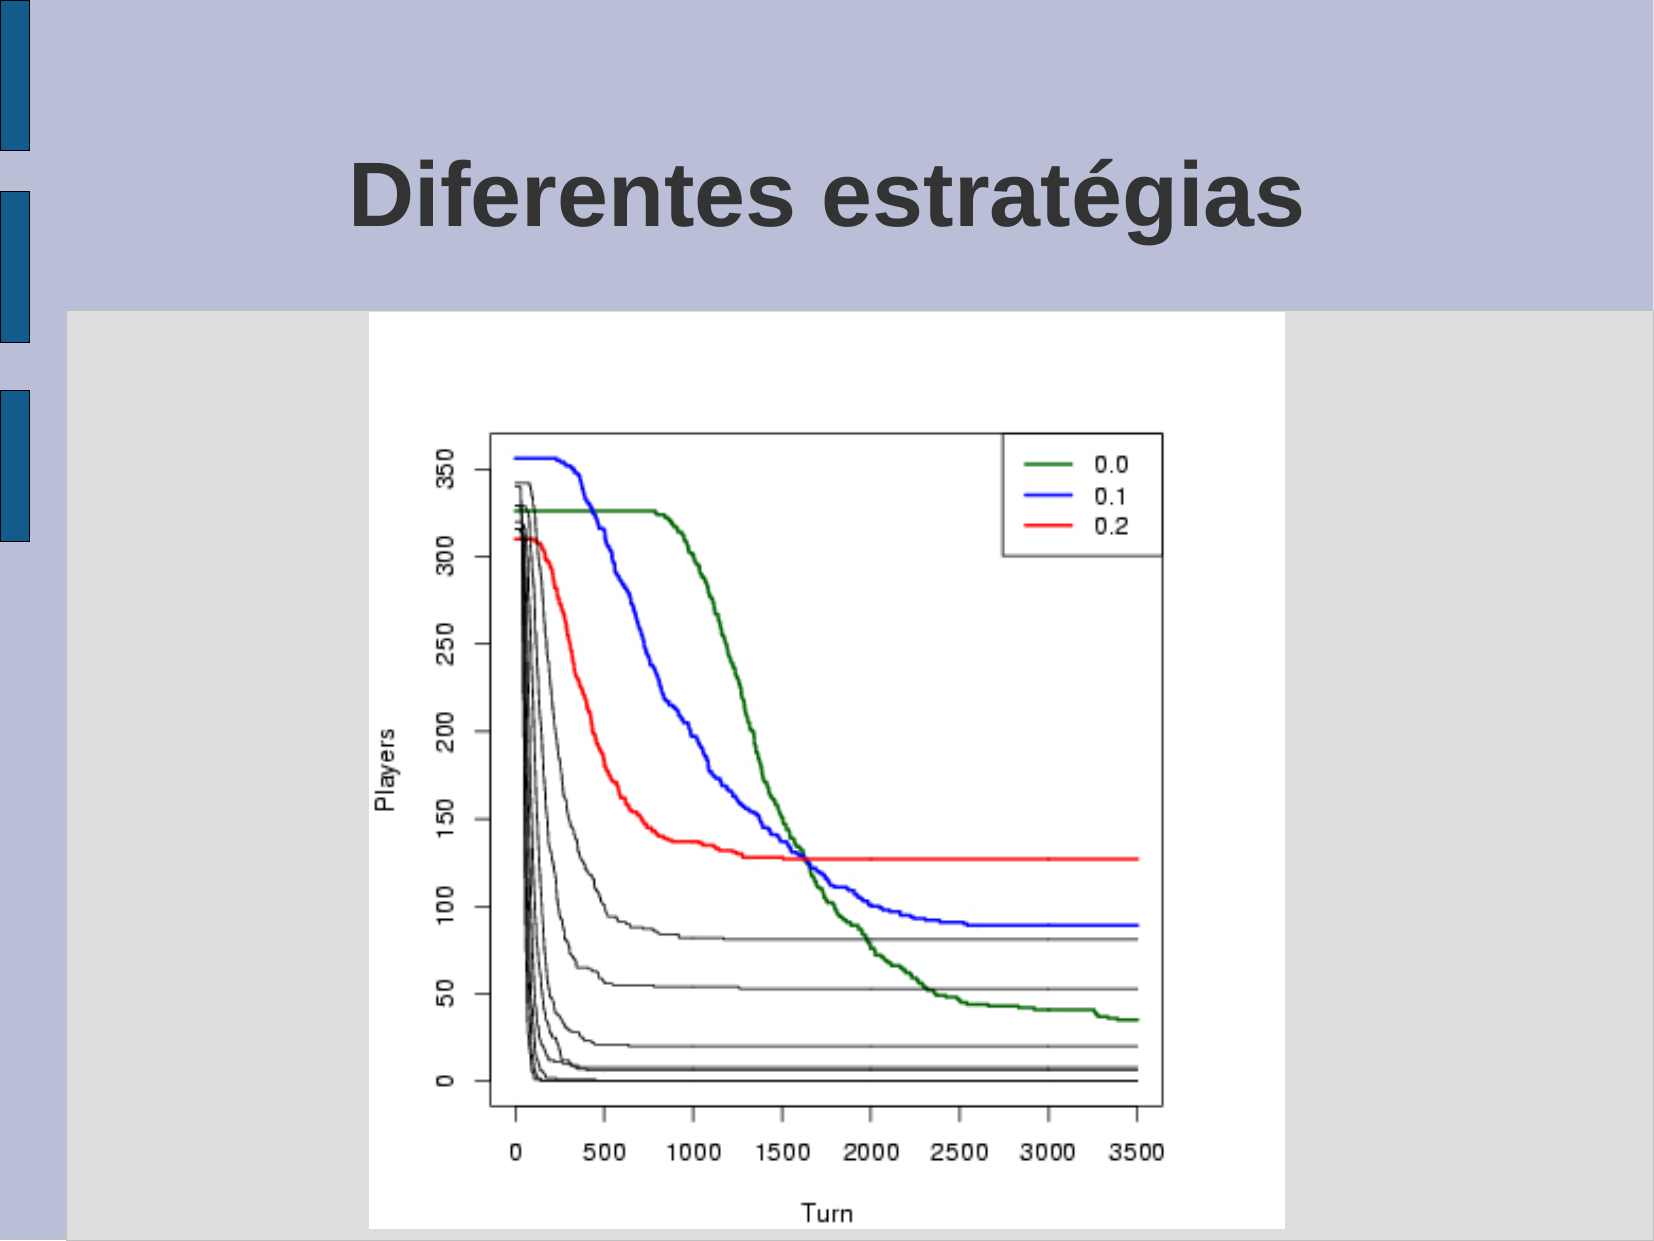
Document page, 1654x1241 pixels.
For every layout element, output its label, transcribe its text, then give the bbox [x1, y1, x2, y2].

picture [369, 312, 1285, 1229]
title Diferentes estratégias [121, 91, 1534, 299]
